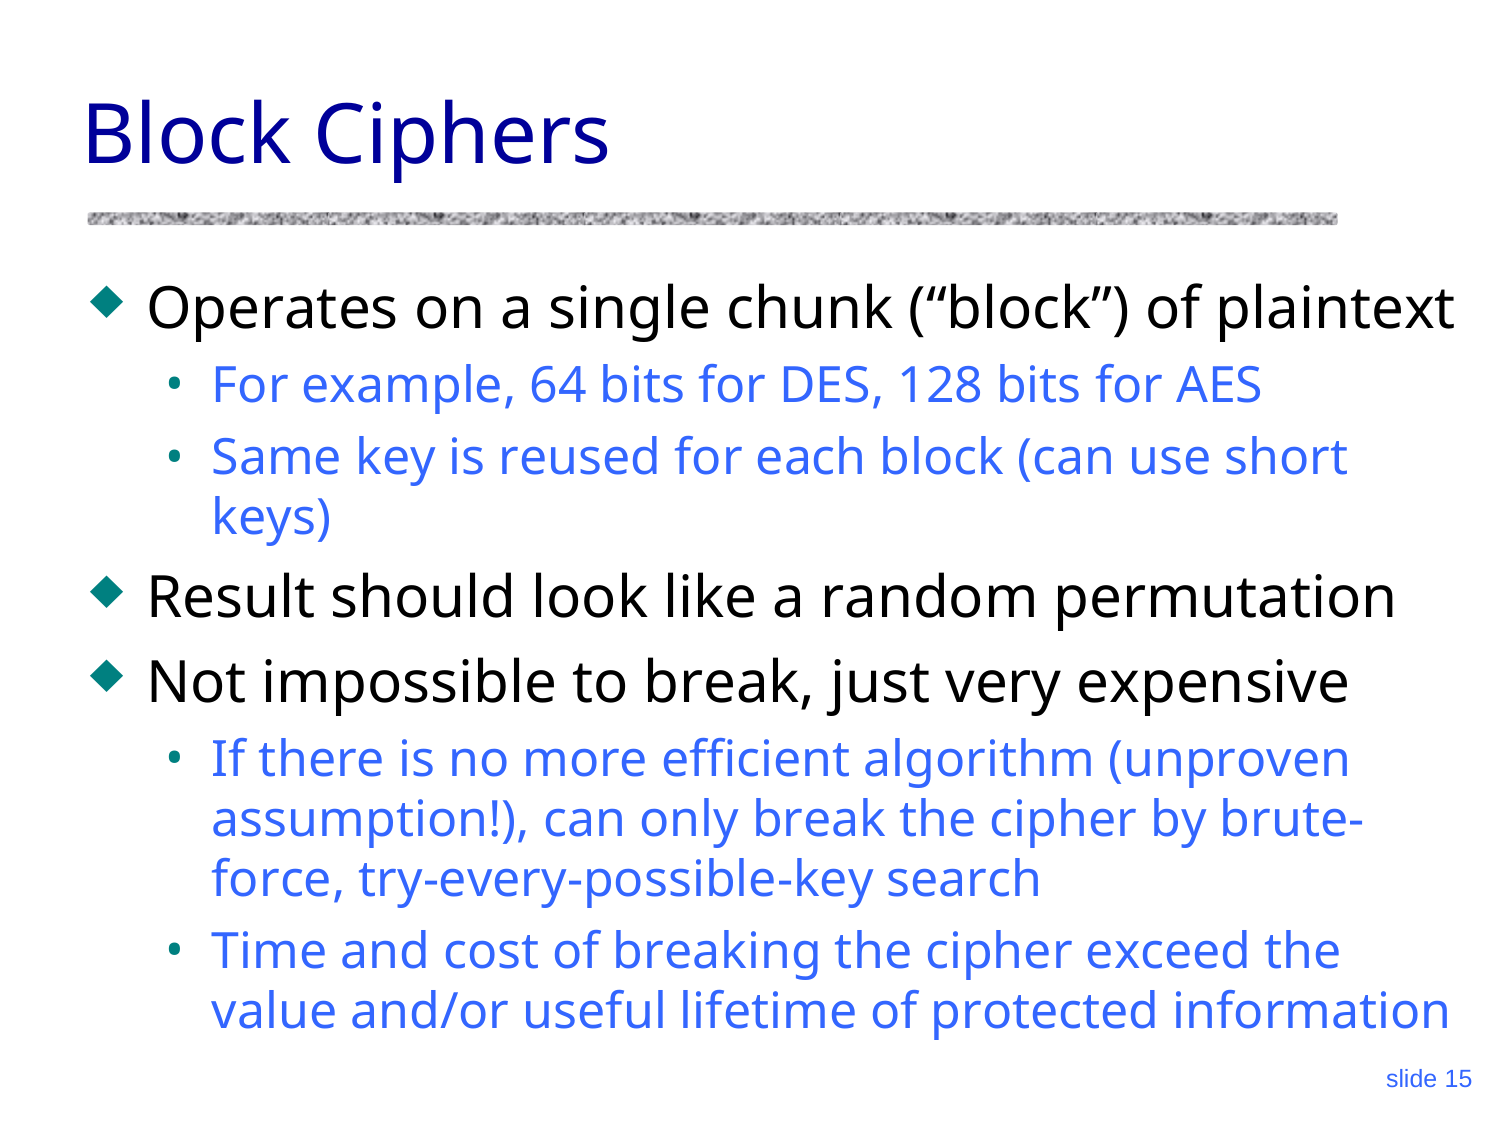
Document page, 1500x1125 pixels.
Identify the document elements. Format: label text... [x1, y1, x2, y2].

picture [87, 212, 1338, 226]
title Block Ciphers [66, 37, 1342, 188]
text_box slide <number> [1174, 1075, 1488, 1101]
list Operates on a single chunk (“block”) of plaintext For example, 64 bits for DES, 128 bits for AES Same key is reused for each block (can use short keys) Result should look like a random permutation Not impossible to break, just very expensive If there is no more efficient algorithm (unproven assumption!), can only break the cipher by brute-force, try-every-possible-key search Time and cost of breaking the cipher exceed the value and/or useful lifetime of protected information [75, 262, 1488, 1075]
